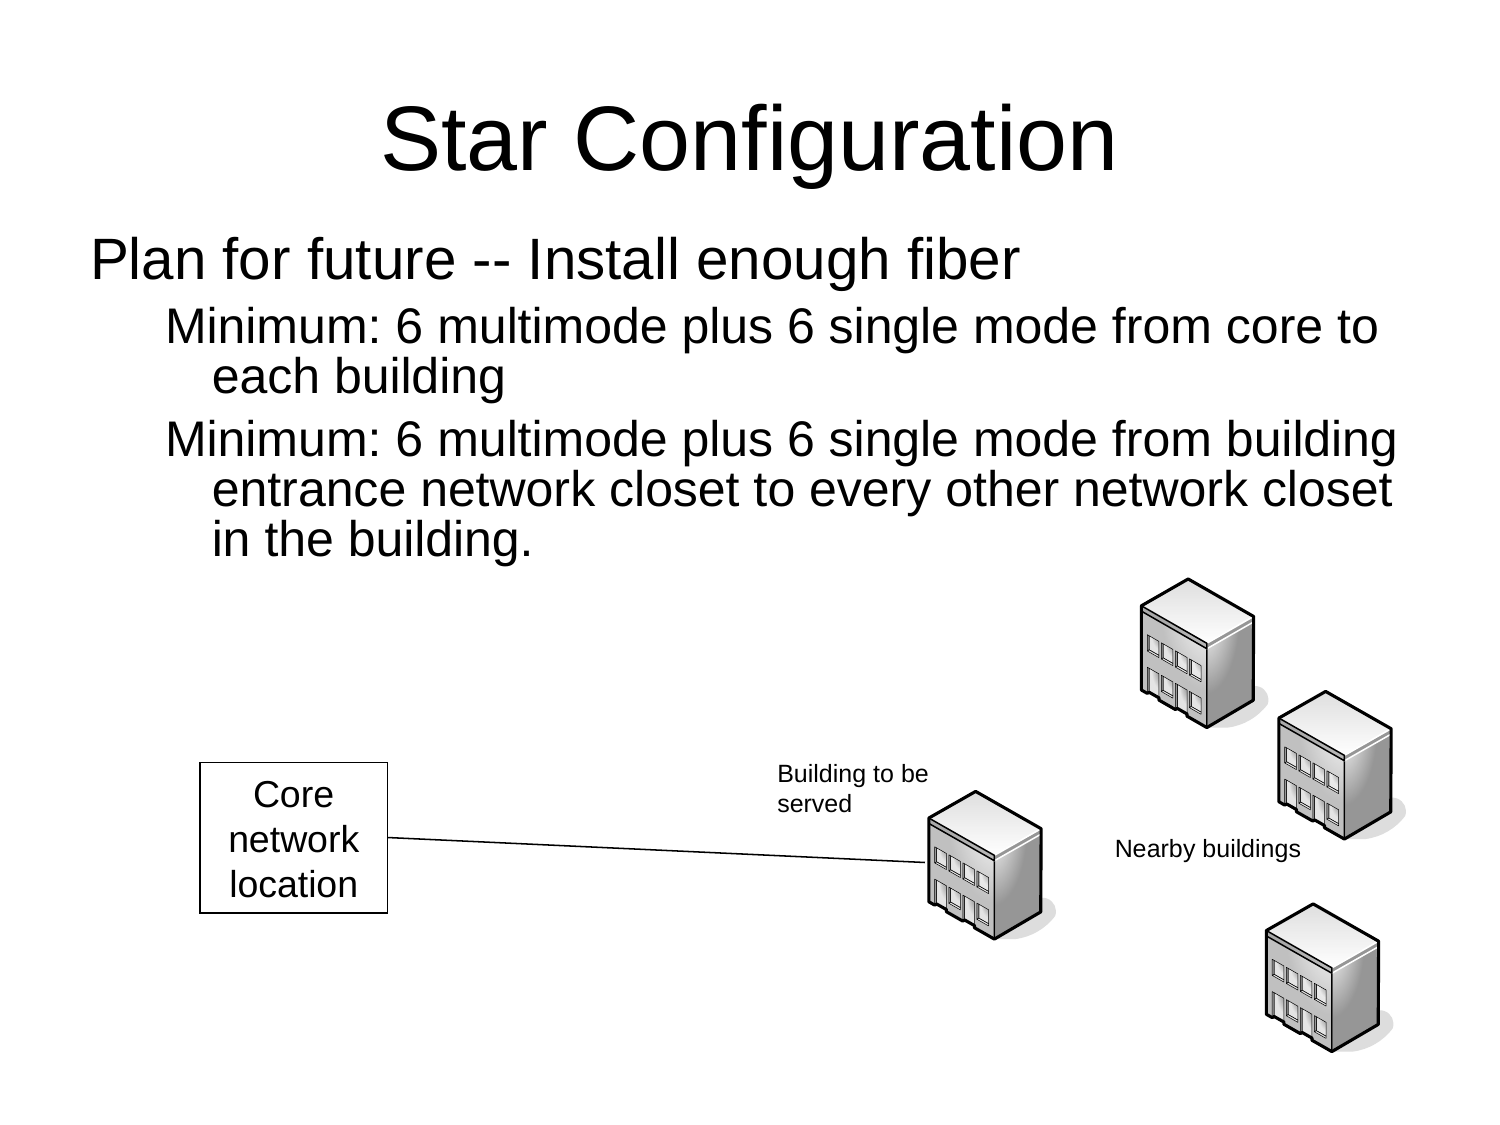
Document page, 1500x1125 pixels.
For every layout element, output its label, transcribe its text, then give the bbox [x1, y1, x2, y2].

text_box [924, 787, 1059, 944]
chart [1275, 687, 1409, 843]
text_box [1137, 575, 1271, 732]
list Plan for future -- Install enough fiber Minimum: 6 multimode plus 6 single mode from core to each building Minimum: 6 multimode plus 6 single mode from building entrance network closet to every other network closet in the building. [74, 224, 1450, 613]
chart [1262, 900, 1396, 1056]
text_box Core network location [199, 762, 388, 913]
text_box Building to be served [762, 749, 976, 826]
text_box Nearby buildings [1099, 825, 1363, 871]
title Star Configuration [75, 45, 1426, 224]
